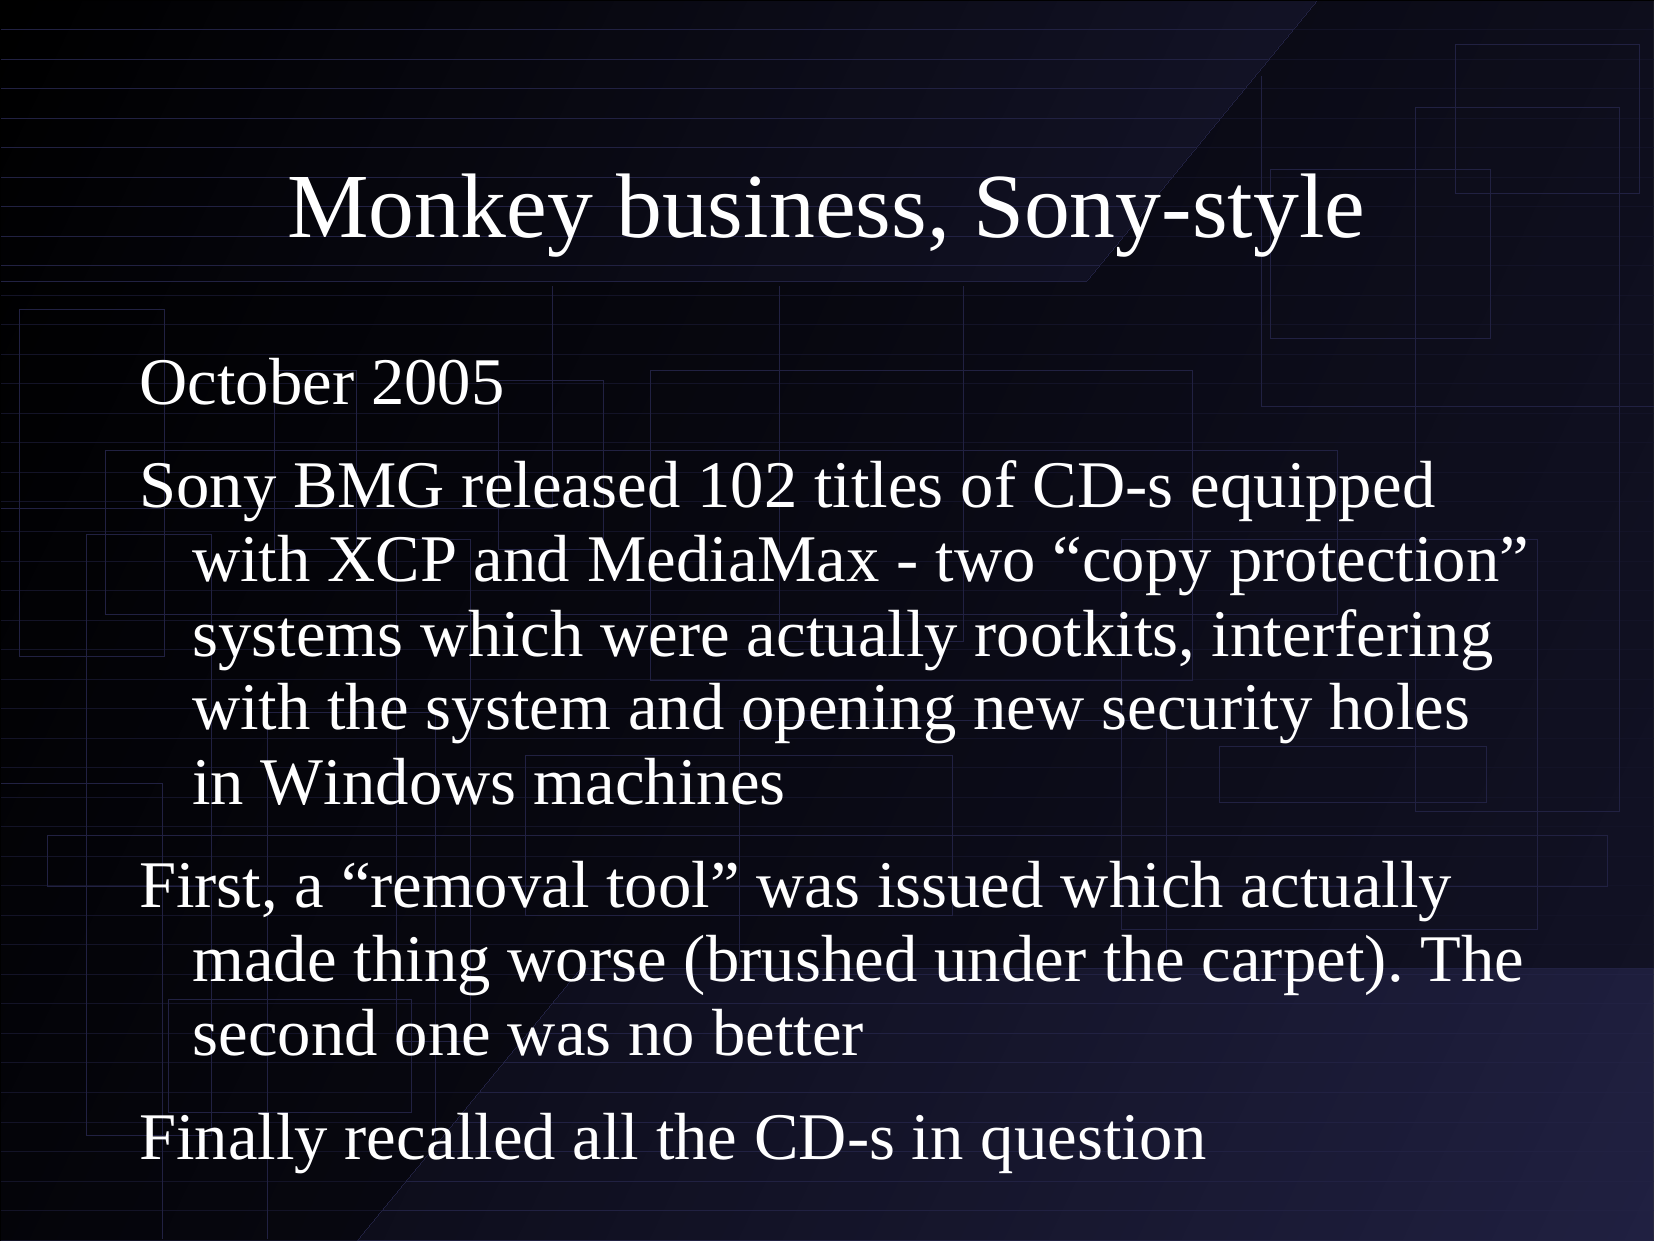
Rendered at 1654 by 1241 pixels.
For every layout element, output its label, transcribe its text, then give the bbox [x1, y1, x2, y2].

title Monkey business, Sony-style [121, 102, 1534, 311]
list October 2005 Sony BMG released 102 titles of CD-s equipped with XCP and MediaMax - two “copy protection” systems which were actually rootkits, interfering with the system and opening new security holes in Windows machines First, a “removal tool” was issued which actually made thing worse (brushed under the carpet). The second one was no better Finally recalled all the CD-s in question [121, 344, 1534, 1174]
